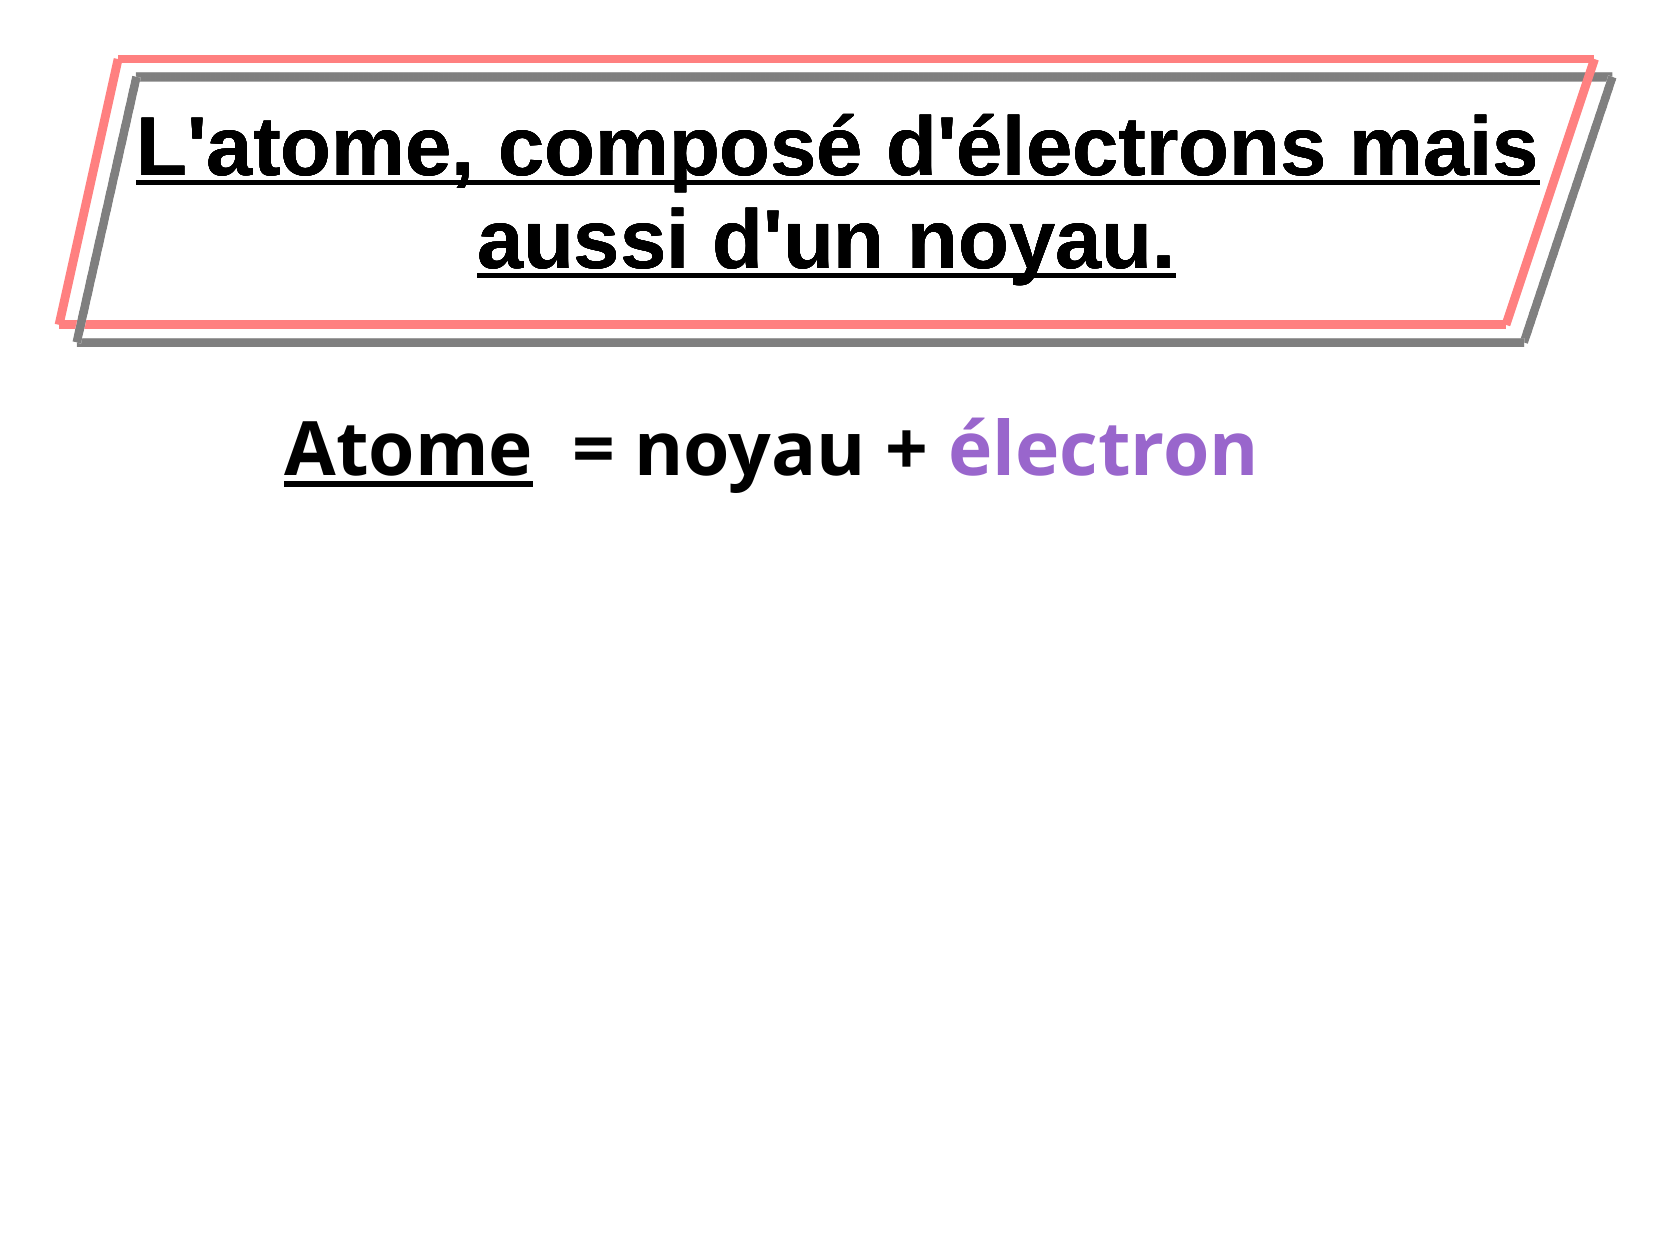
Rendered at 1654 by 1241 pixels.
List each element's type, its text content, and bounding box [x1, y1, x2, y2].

text_box L'atome, composé d'électrons mais aussi d'un noyau. [59, 88, 1595, 384]
text_box Atome = noyau + électron [206, 384, 1399, 1152]
